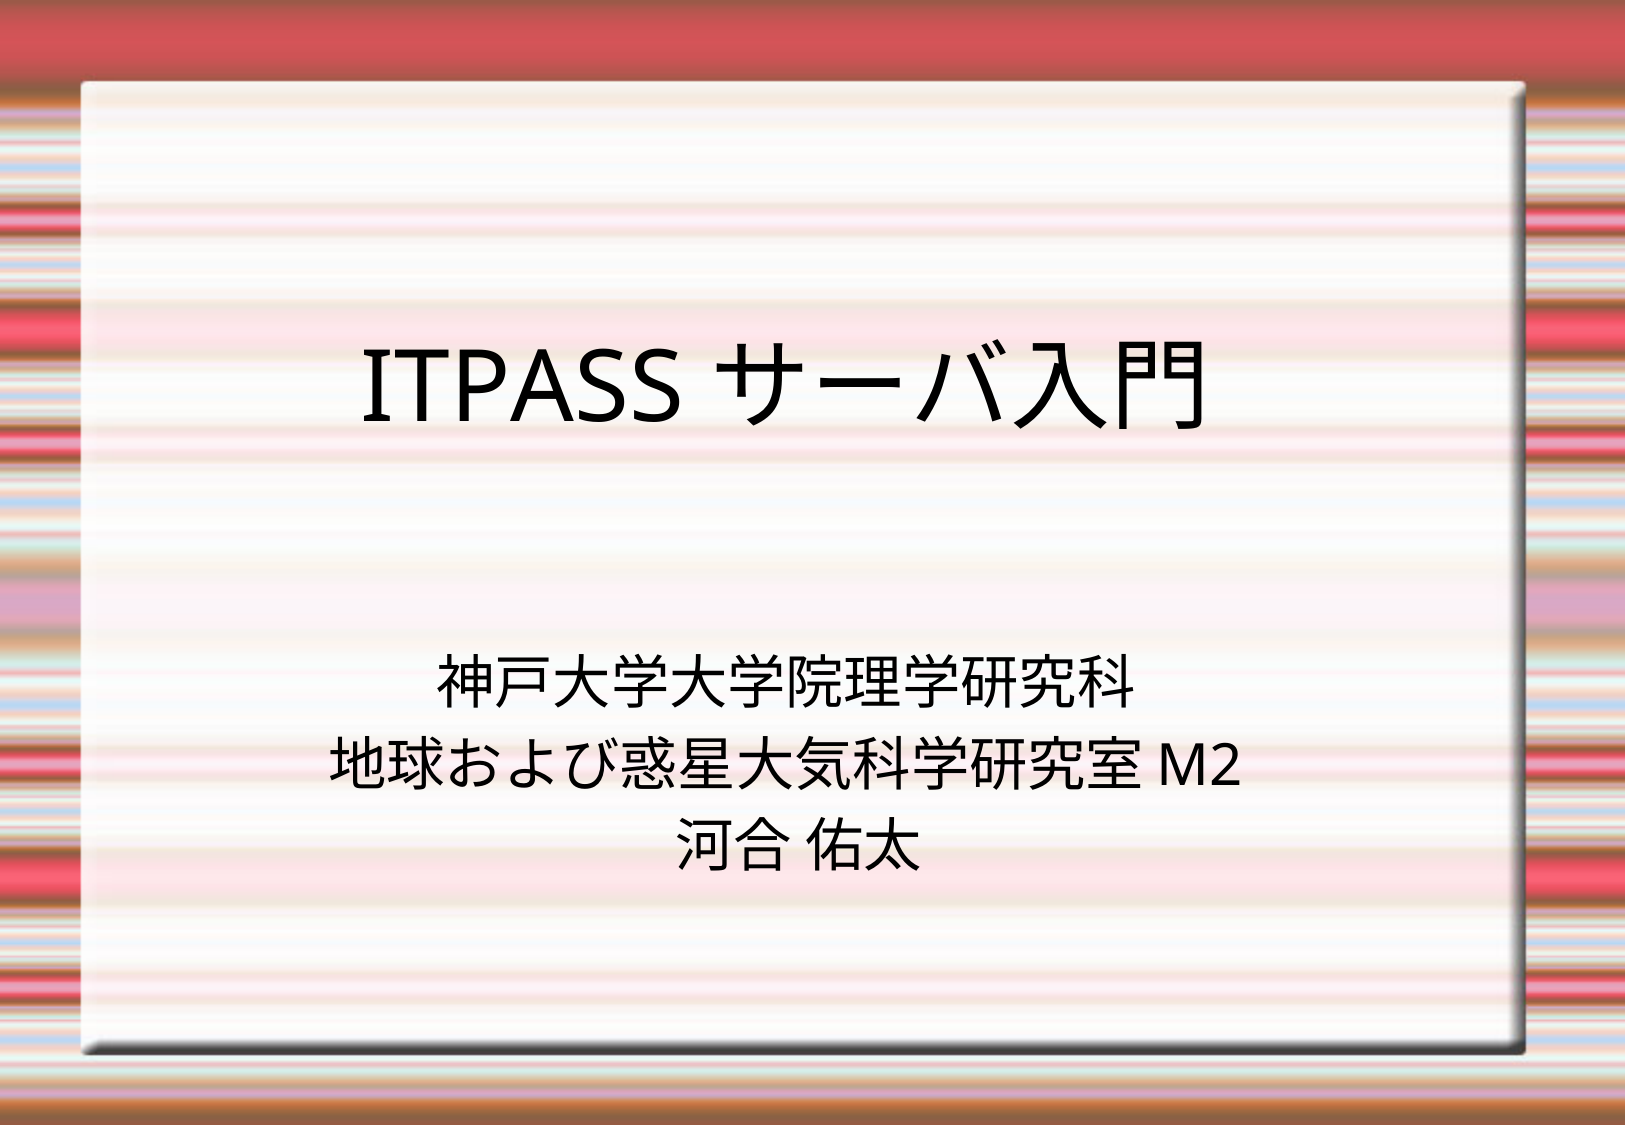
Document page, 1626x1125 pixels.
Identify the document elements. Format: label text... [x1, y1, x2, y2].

subtitle 神戸大学大学院理学研究科 地球および惑星大気科学研究室 M2 河合 佑太 [264, 637, 1308, 925]
title ITPASS サーバ入門 [210, 287, 1362, 475]
picture [0, 0, 1625, 1125]
